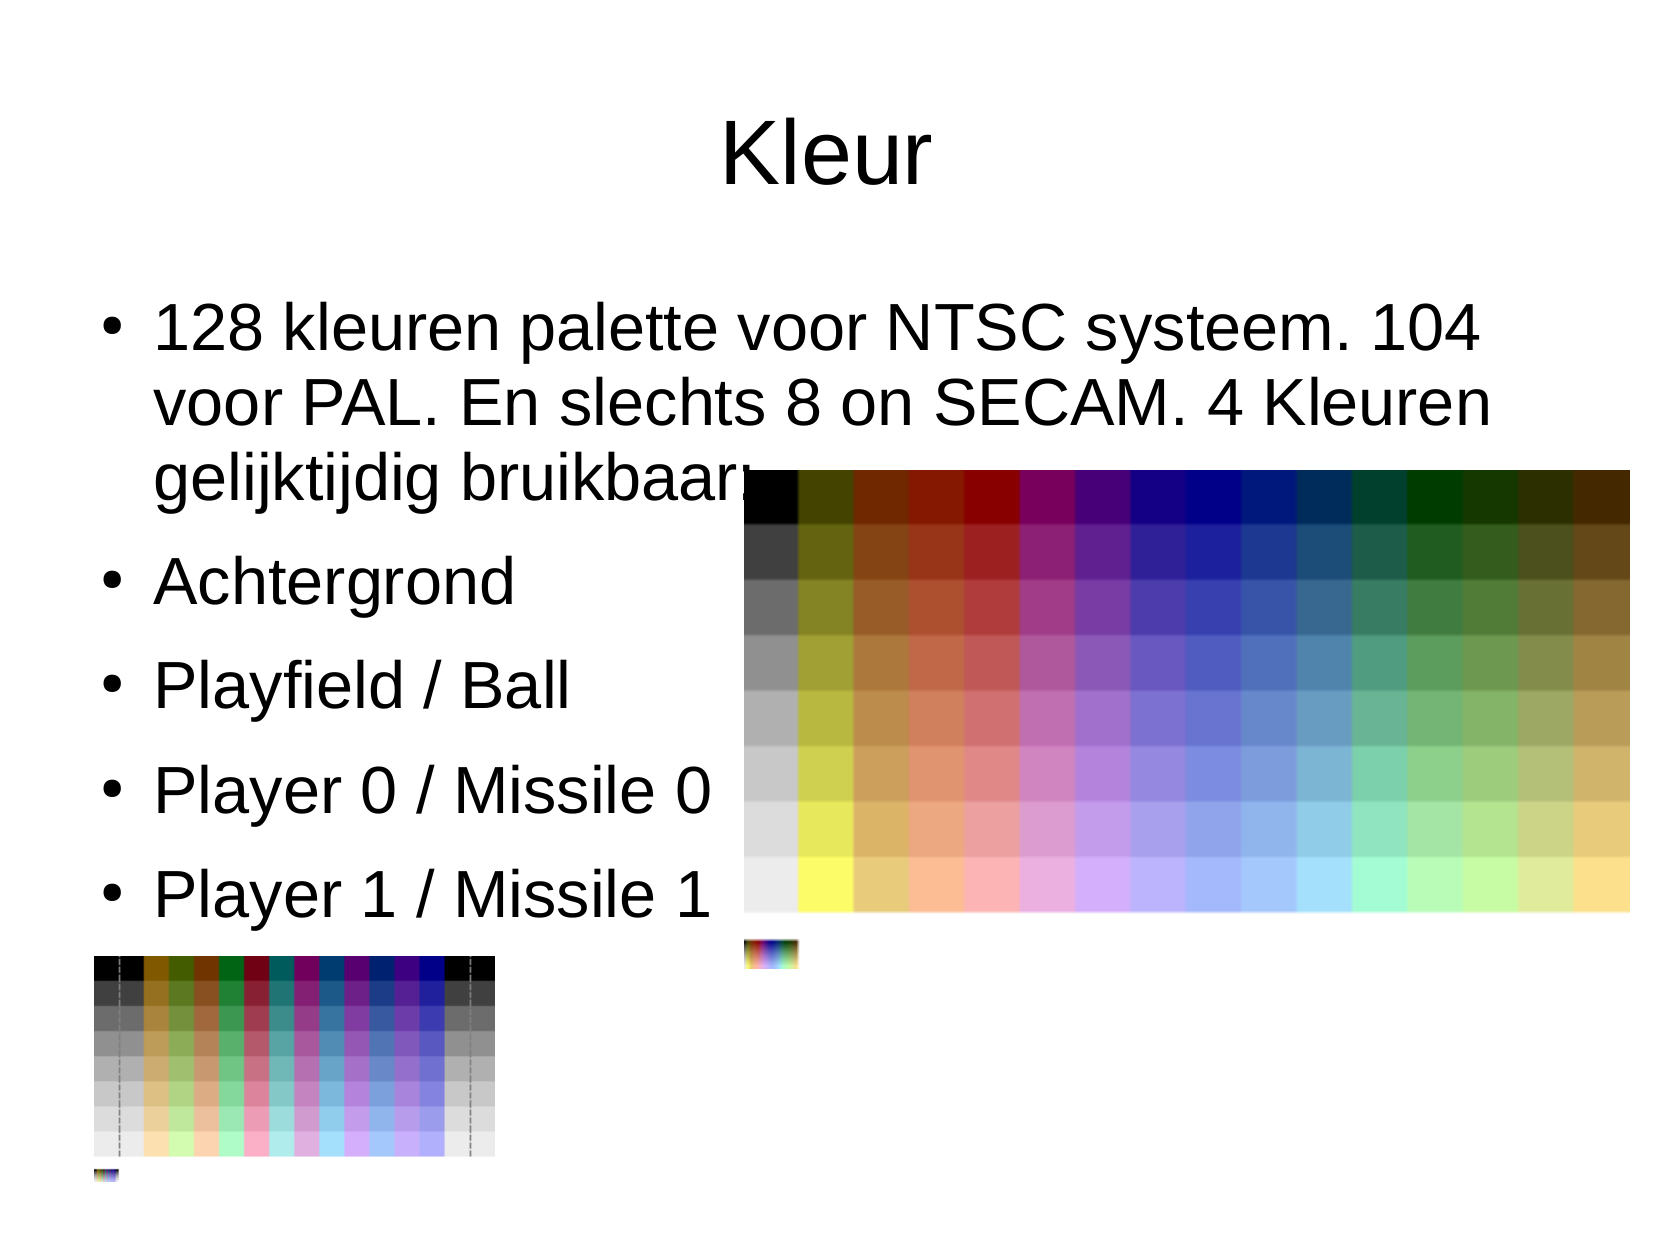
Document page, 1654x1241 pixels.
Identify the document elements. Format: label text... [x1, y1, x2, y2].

title Kleur [82, 49, 1571, 257]
picture [94, 956, 495, 1182]
list 128 kleuren palette voor NTSC systeem. 104 voor PAL. En slechts 8 on SECAM. 4 Kleuren gelijktijdig bruikbaar: Achtergrond Playfield / Ball Player 0 / Missile 0 Player 1 / Missile 1 [82, 290, 1571, 1010]
picture [744, 470, 1630, 969]
